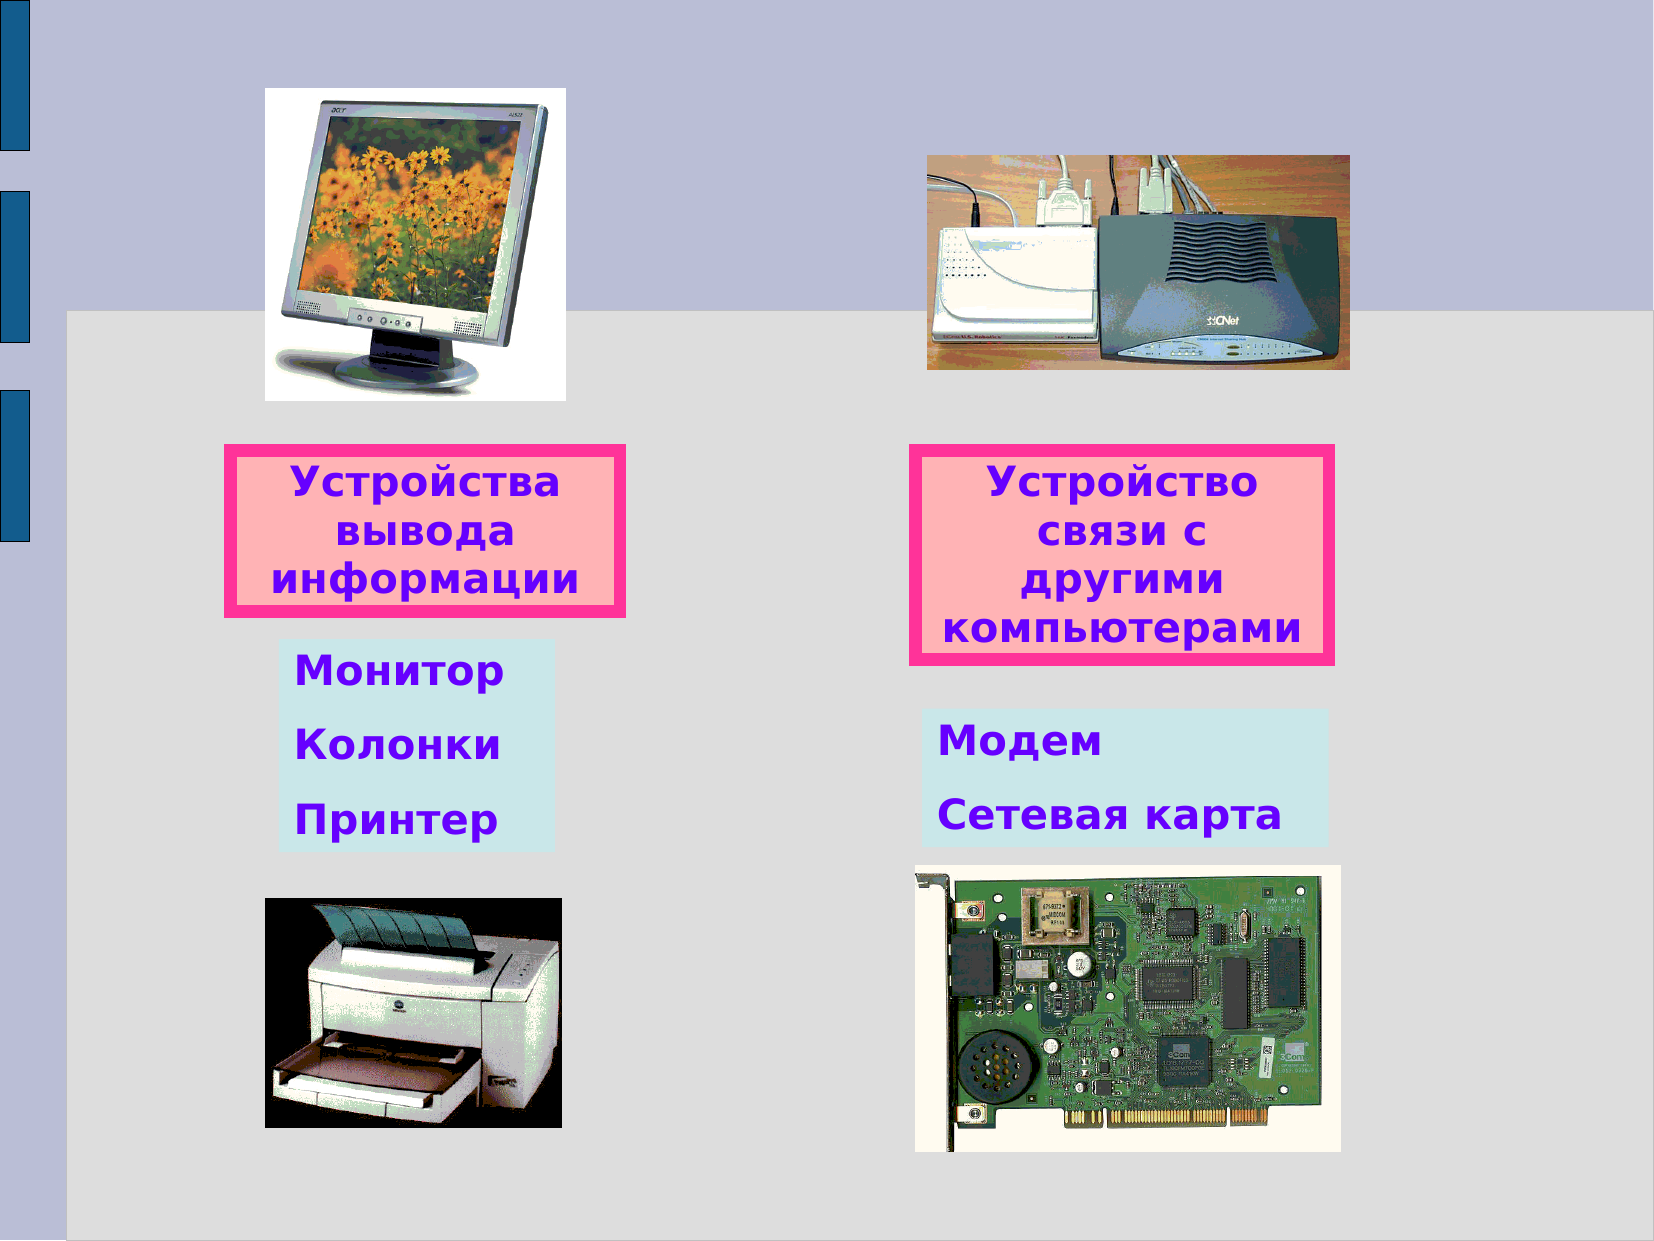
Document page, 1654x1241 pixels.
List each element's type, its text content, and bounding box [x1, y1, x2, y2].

picture [265, 88, 566, 401]
text_box Устройства вывода информации [230, 450, 621, 612]
text_box Модем Сетевая карта [922, 708, 1329, 848]
text_box Устройство связи с другими компьютерами [915, 450, 1330, 660]
picture [915, 865, 1341, 1152]
picture [265, 898, 562, 1128]
text_box Монитор Колонки Принтер [278, 639, 555, 853]
picture [927, 155, 1350, 370]
